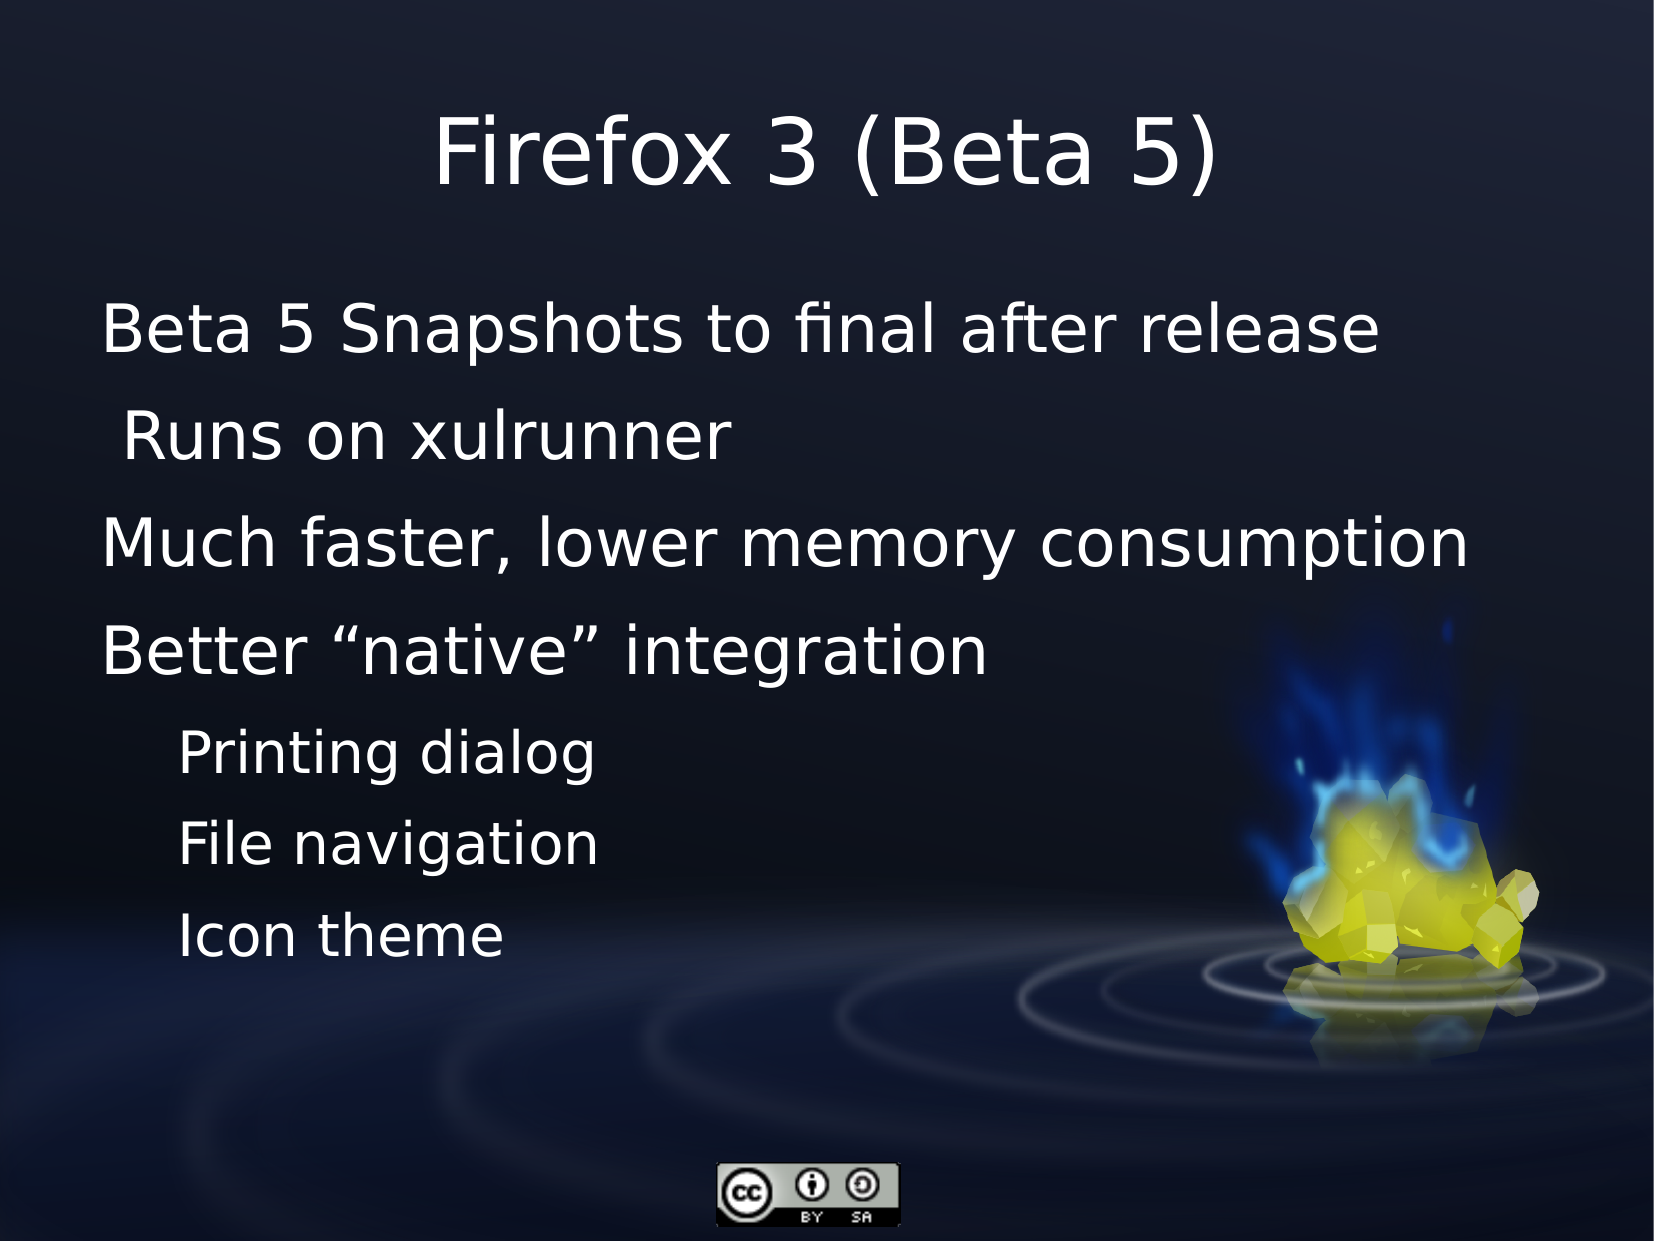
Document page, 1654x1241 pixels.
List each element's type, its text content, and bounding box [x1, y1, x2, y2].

list Beta 5 Snapshots to final after release Runs on xulrunner Much faster, lower memory consumption Better “native” integration Printing dialog File navigation Icon theme [82, 290, 1571, 1109]
picture [0, 0, 1654, 1241]
title Firefox 3 (Beta 5) [82, 49, 1571, 257]
